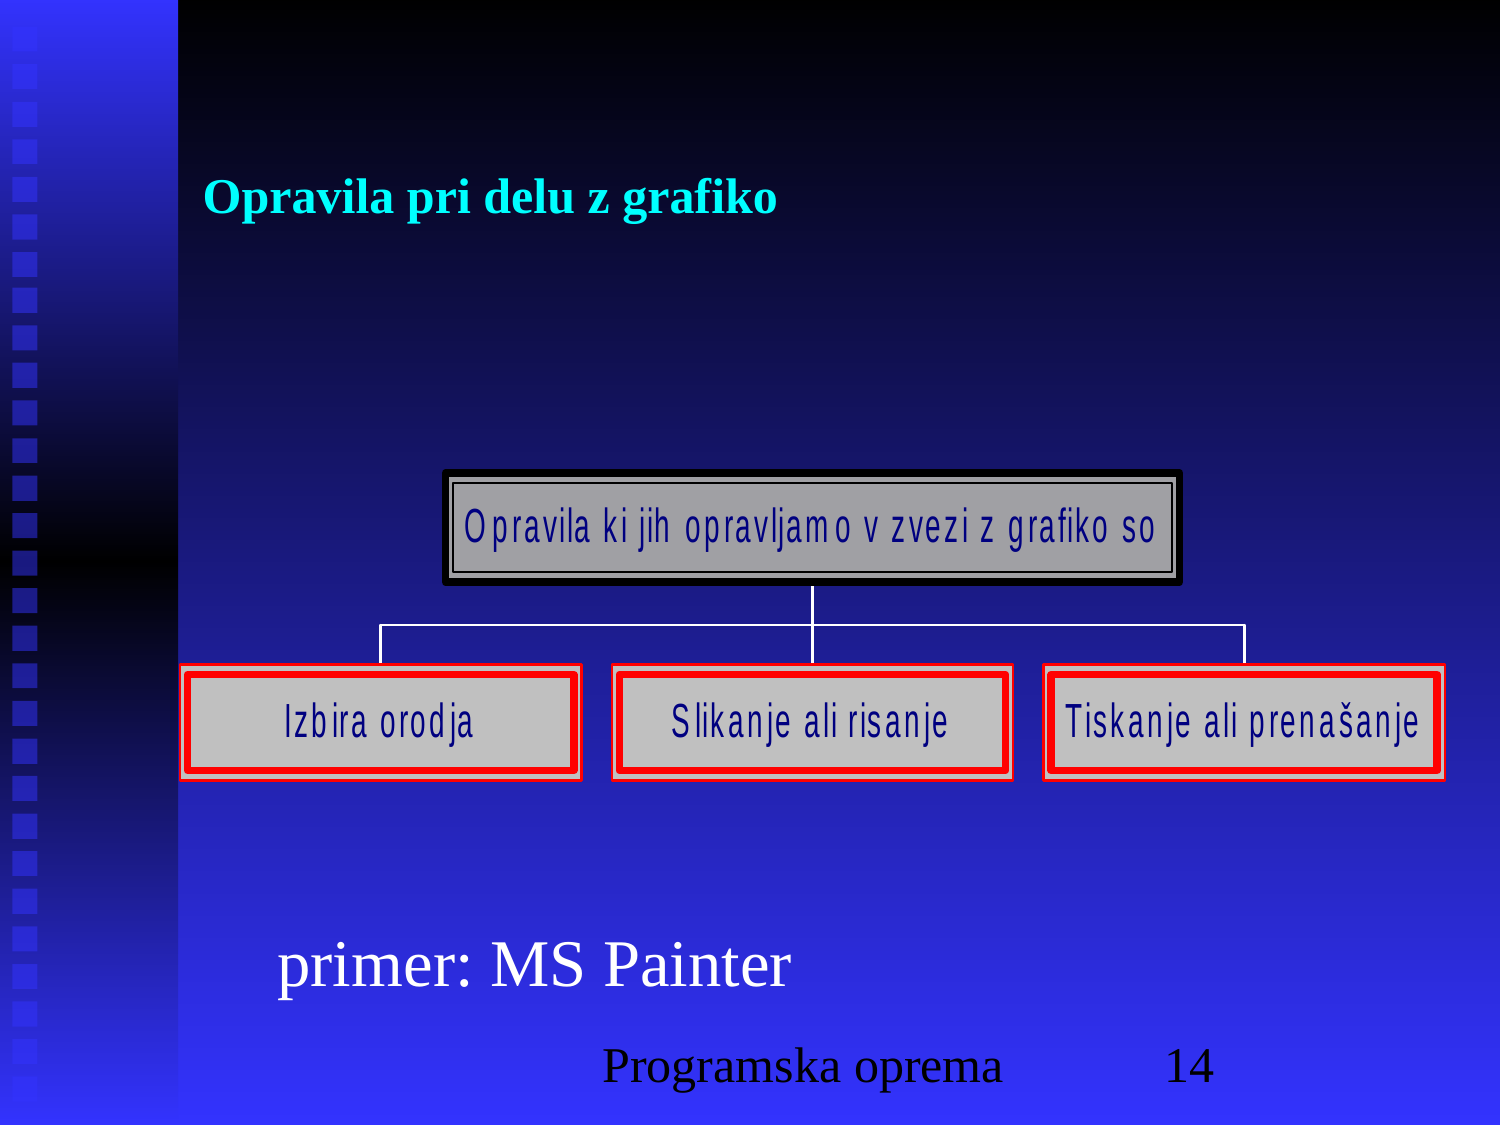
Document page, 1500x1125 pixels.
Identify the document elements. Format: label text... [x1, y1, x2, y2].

text_box primer: MS Painter [262, 912, 813, 1008]
title Opravila pri delu z grafiko [187, 99, 1463, 288]
chart [174, 462, 1450, 788]
